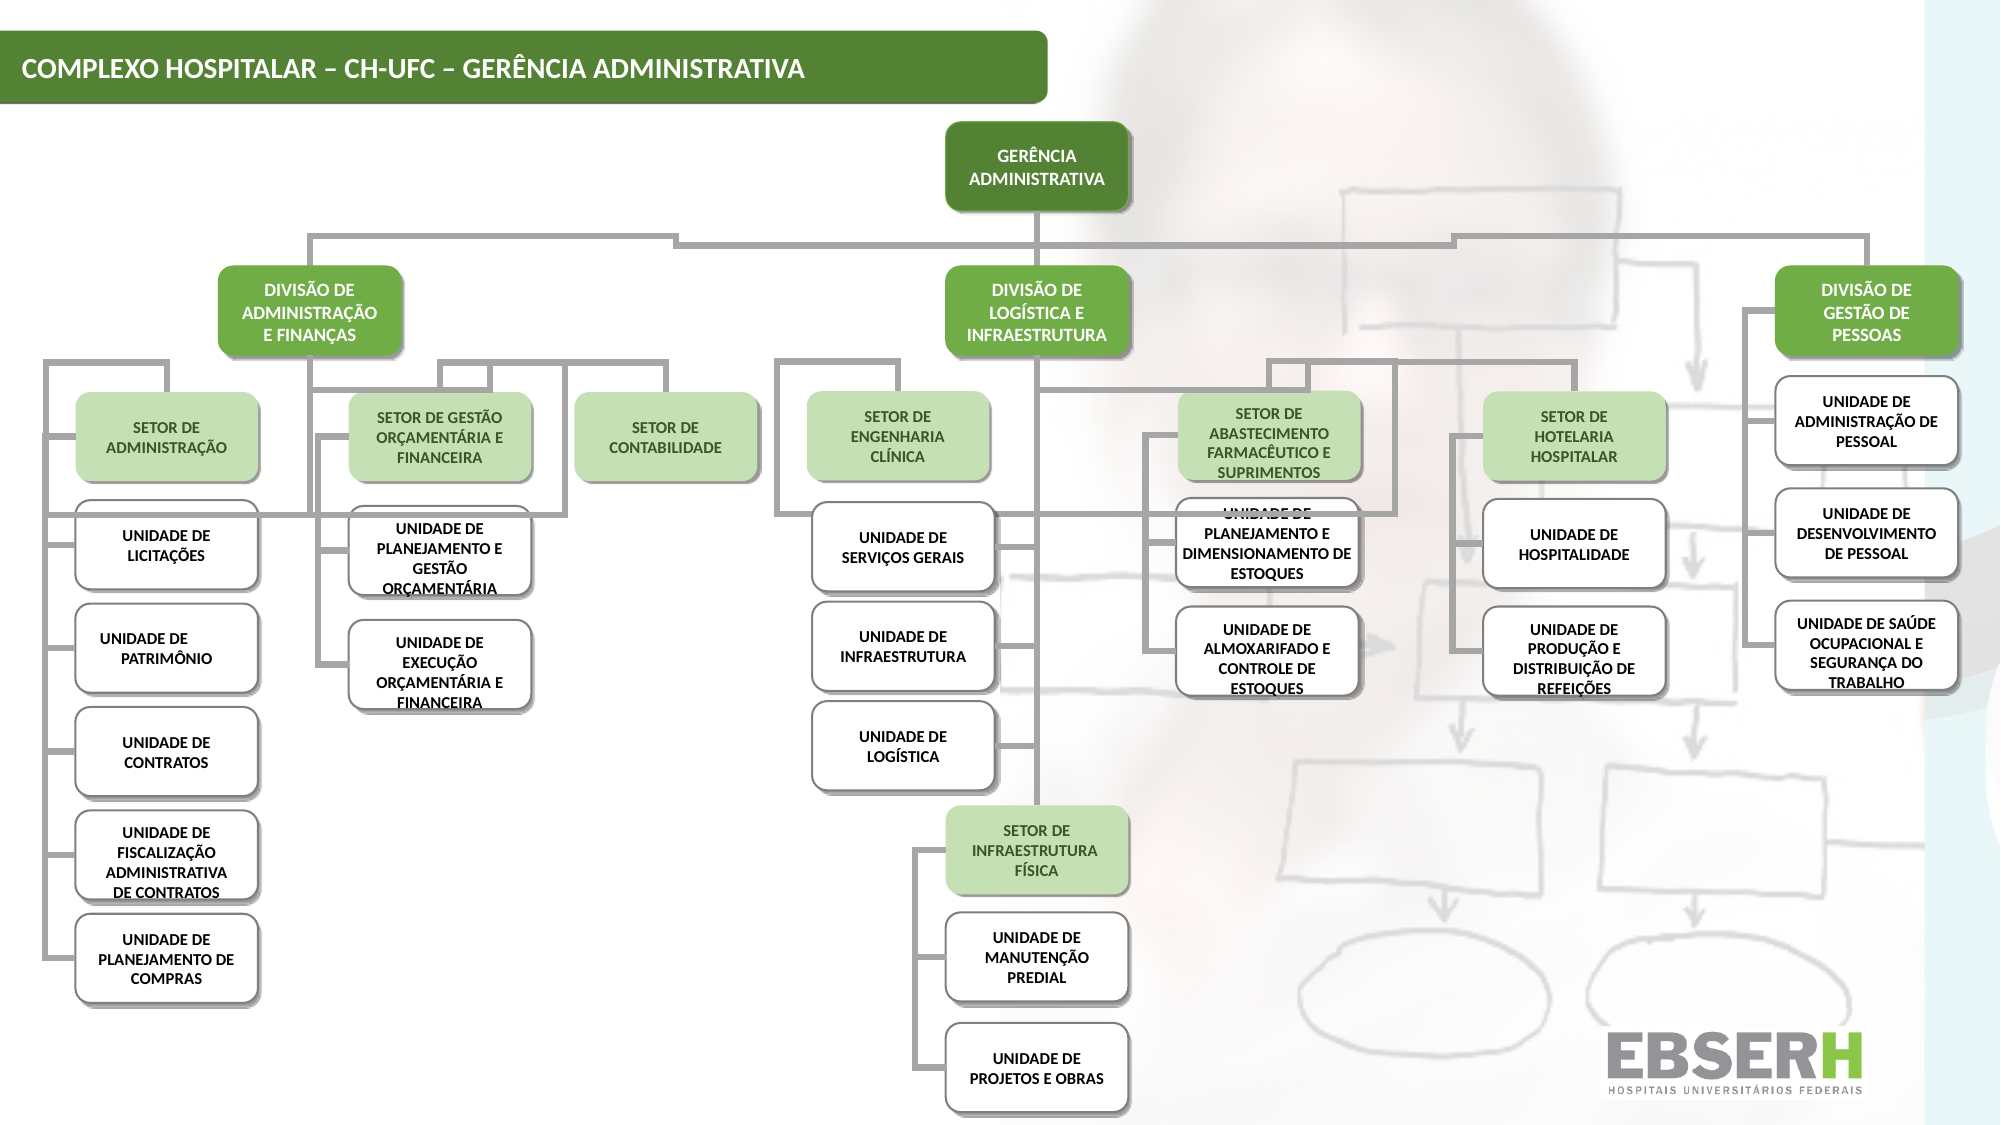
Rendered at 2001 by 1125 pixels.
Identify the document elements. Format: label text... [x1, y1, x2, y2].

text_box DIVISÃO DE LOGÍSTICA E INFRAESTRUTURA [945, 265, 1129, 356]
text_box SETOR DE GESTÃO ORÇAMENTÁRIA E FINANCEIRA [348, 392, 532, 482]
text_box UNIDADE DE CONTRATOS [75, 706, 259, 797]
text_box UNIDADE DE LICITAÇÕES [75, 514, 259, 590]
text_box UNIDADE DE HOSPITALIDADE [1483, 498, 1666, 589]
text_box COMPLEXO HOSPITALAR – CH-UFC – GERÊNCIA ADMINISTRATIVA [0, 30, 1048, 103]
text_box UNIDADE DE LOGÍSTICA [812, 701, 995, 791]
text_box UNIDADE DE FISCALIZAÇÃO ADMINISTRATIVA DE CONTRATOS [75, 810, 259, 900]
text_box UNIDADE DE SAÚDE OCUPACIONAL E SEGURANÇA DO TRABALHO [1775, 600, 1959, 690]
text_box UNIDADE DE INFRAESTRUTURA [812, 601, 995, 691]
text_box UNIDADE DE PLANEJAMENTO E DIMENSIONAMENTO DE ESTOQUES [1176, 498, 1359, 588]
text_box SETOR DE HOTELARIA HOSPITALAR [1483, 391, 1666, 481]
text_box UNIDADE DE PATRIMÔNIO [75, 603, 259, 693]
text_box SETOR DE CONTABILIDADE [574, 392, 758, 482]
text_box UNIDADE DE DESENVOLVIMENTO DE PESSOAL [1775, 488, 1959, 578]
text_box UNIDADE DE PLANEJAMENTO DE COMPRAS [75, 913, 259, 1003]
text_box UNIDADE DE PROJETOS E OBRAS [945, 1022, 1129, 1113]
text_box UNIDADE DE EXECUÇÃO ORÇAMENTÁRIA E FINANCEIRA [348, 619, 532, 710]
text_box UNIDADE DE LICITAÇÕES [77, 500, 257, 508]
text_box UNIDADE DE PLANEJAMENTO E GESTÃO ORÇAMENTÁRIA [348, 514, 532, 596]
text_box SETOR DE ABASTECIMENTO FARMACÊUTICO E SUPRIMENTOS [1177, 390, 1361, 480]
text_box UNIDADE DE MANUTENÇÃO PREDIAL [945, 912, 1129, 1002]
text_box DIVISÃO DE ADMINISTRAÇÃO E FINANÇAS [218, 265, 402, 356]
text_box DIVISÃO DE GESTÃO DE PESSOAS [1775, 265, 1959, 356]
text_box GERÊNCIA ADMINISTRATIVA [945, 121, 1129, 211]
text_box UNIDADE DE ADMINISTRAÇÃO DE PESSOAL [1775, 376, 1959, 466]
text_box UNIDADE DE ALMOXARIFADO E CONTROLE DE ESTOQUES [1176, 606, 1359, 696]
text_box SETOR DE ADMINISTRAÇÃO [75, 392, 259, 482]
text_box SETOR DE INFRAESTRUTURA FÍSICA [945, 805, 1129, 895]
text_box UNIDADE DE PRODUÇÃO E DISTRIBUIÇÃO DE REFEIÇÕES [1483, 606, 1666, 696]
text_box UNIDADE DE SERVIÇOS GERAIS [812, 502, 995, 592]
text_box SETOR DE ENGENHARIA CLÍNICA [806, 391, 990, 481]
